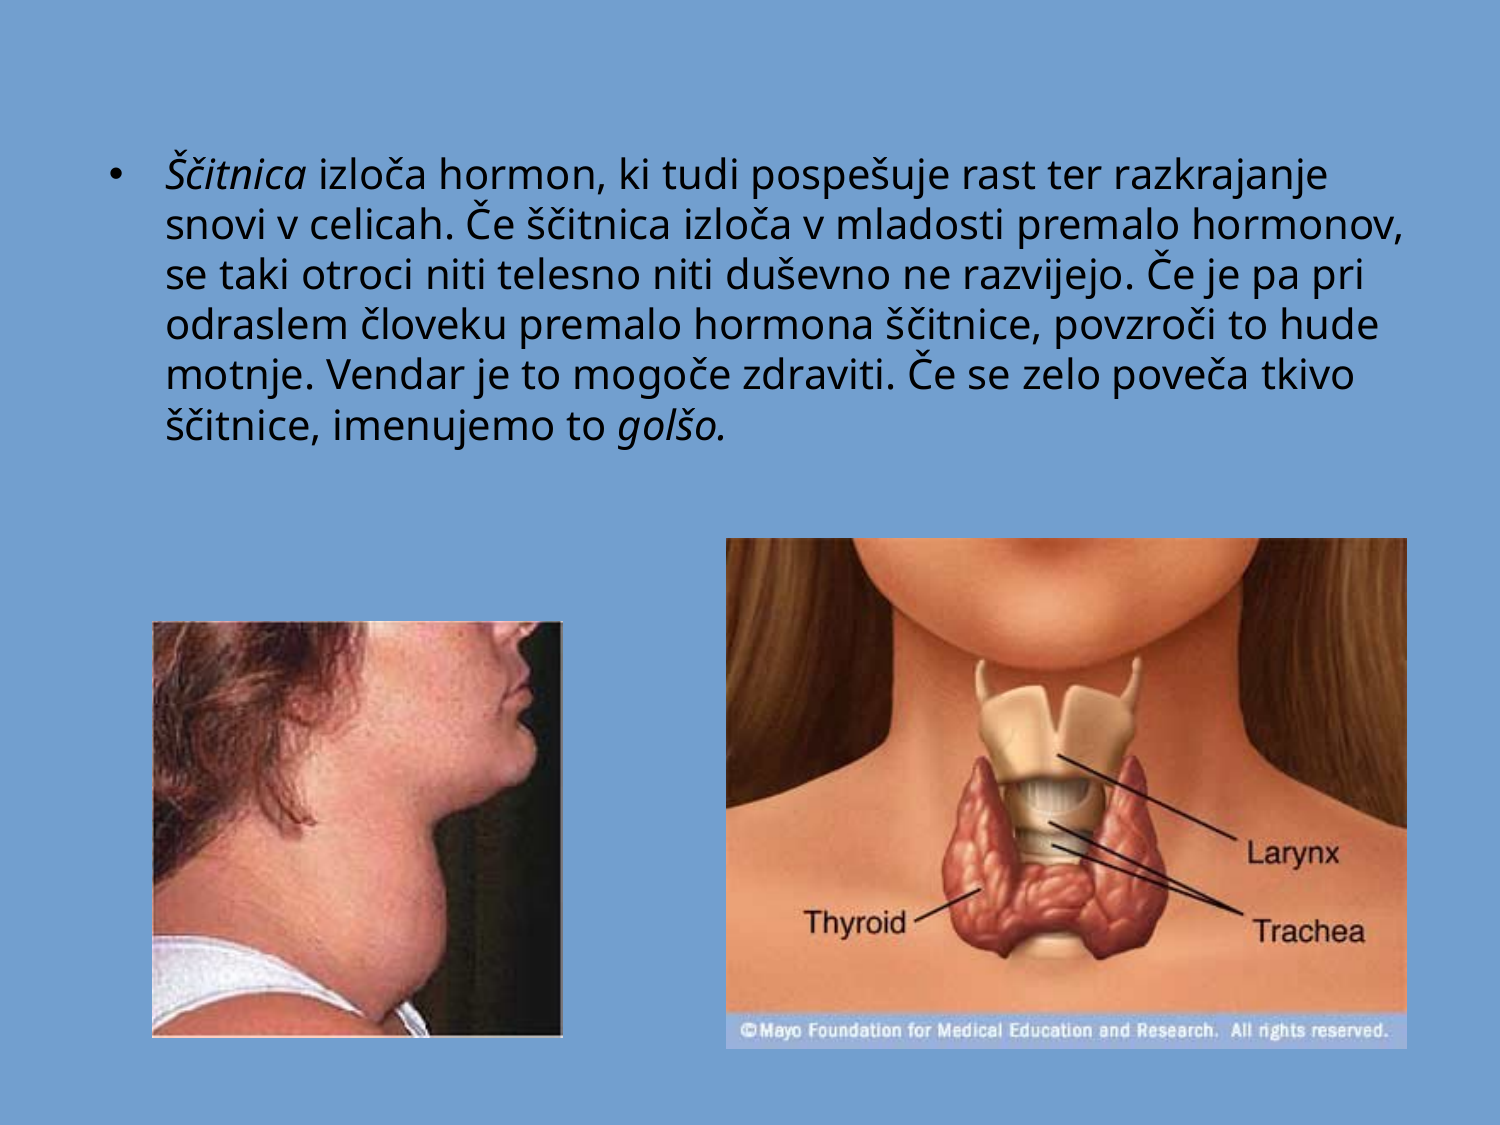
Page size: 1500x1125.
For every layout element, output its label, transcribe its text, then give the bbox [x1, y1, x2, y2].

list Ščitnica izloča hormon, ki tudi pospešuje rast ter razkrajanje snovi v celicah. Če ščitnica izloča v mladosti premalo hormonov, se taki otroci niti telesno niti duševno ne razvijejo. Če je pa pri odraslem človeku premalo hormona ščitnice, povzroči to hude motnje. Vendar je to mogoče zdraviti. Če se zelo poveča tkivo ščitnice, imenujemo to golšo. [93, 140, 1444, 883]
picture [726, 538, 1407, 1049]
picture [152, 621, 563, 1038]
